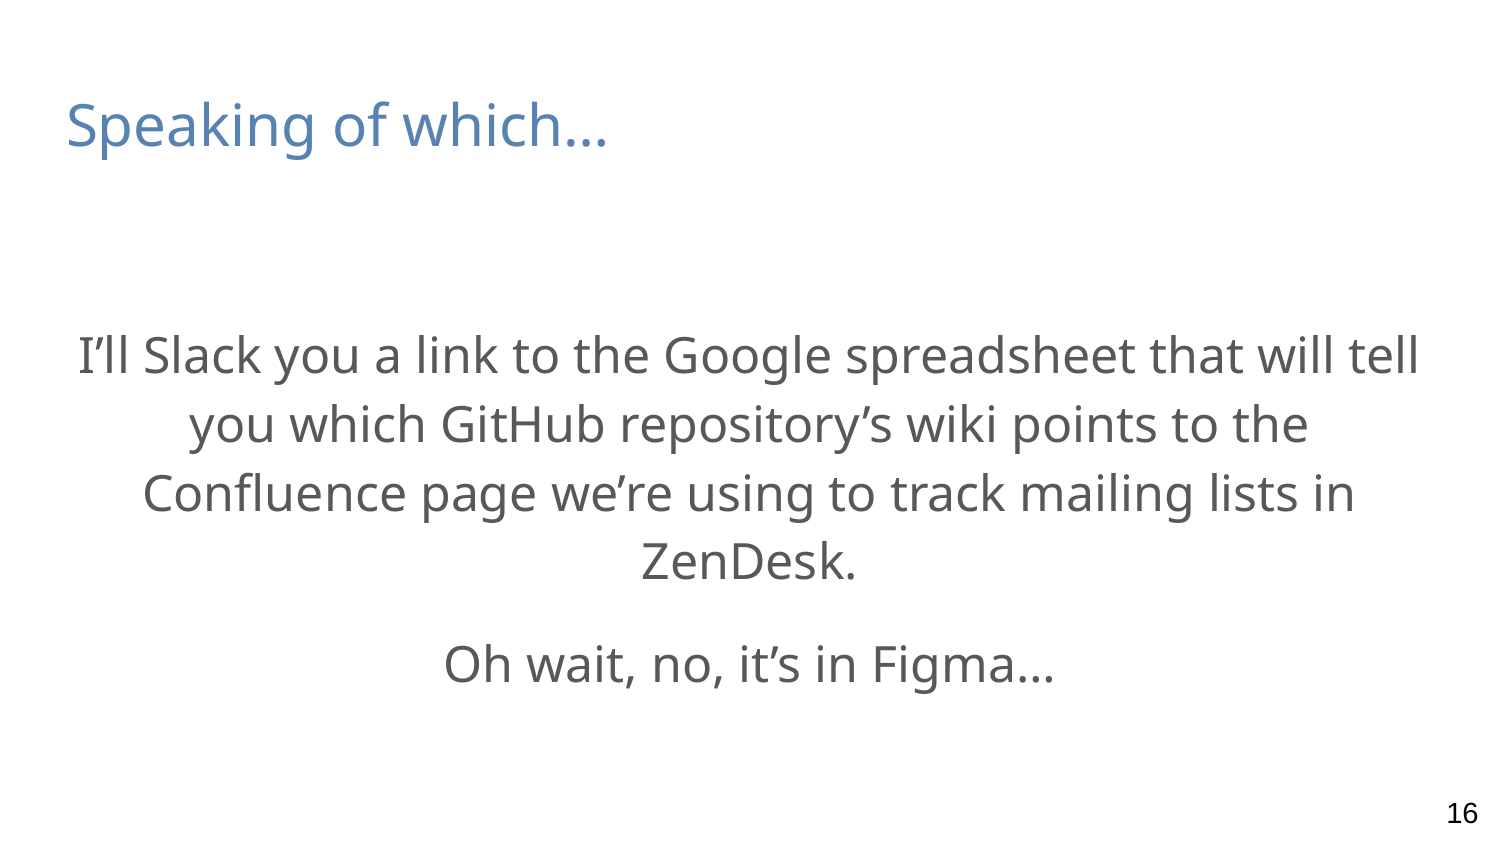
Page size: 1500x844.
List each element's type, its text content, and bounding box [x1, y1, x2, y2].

list I’ll Slack you a link to the Google spreadsheet that will tell you which GitHub repository’s wiki points to the Confluence page we’re using to track mailing lists in ZenDesk. Oh wait, no, it’s in Figma… [51, 299, 1449, 750]
slide_number <number> [1403, 779, 1494, 844]
title Speaking of which… [51, 72, 1449, 167]
